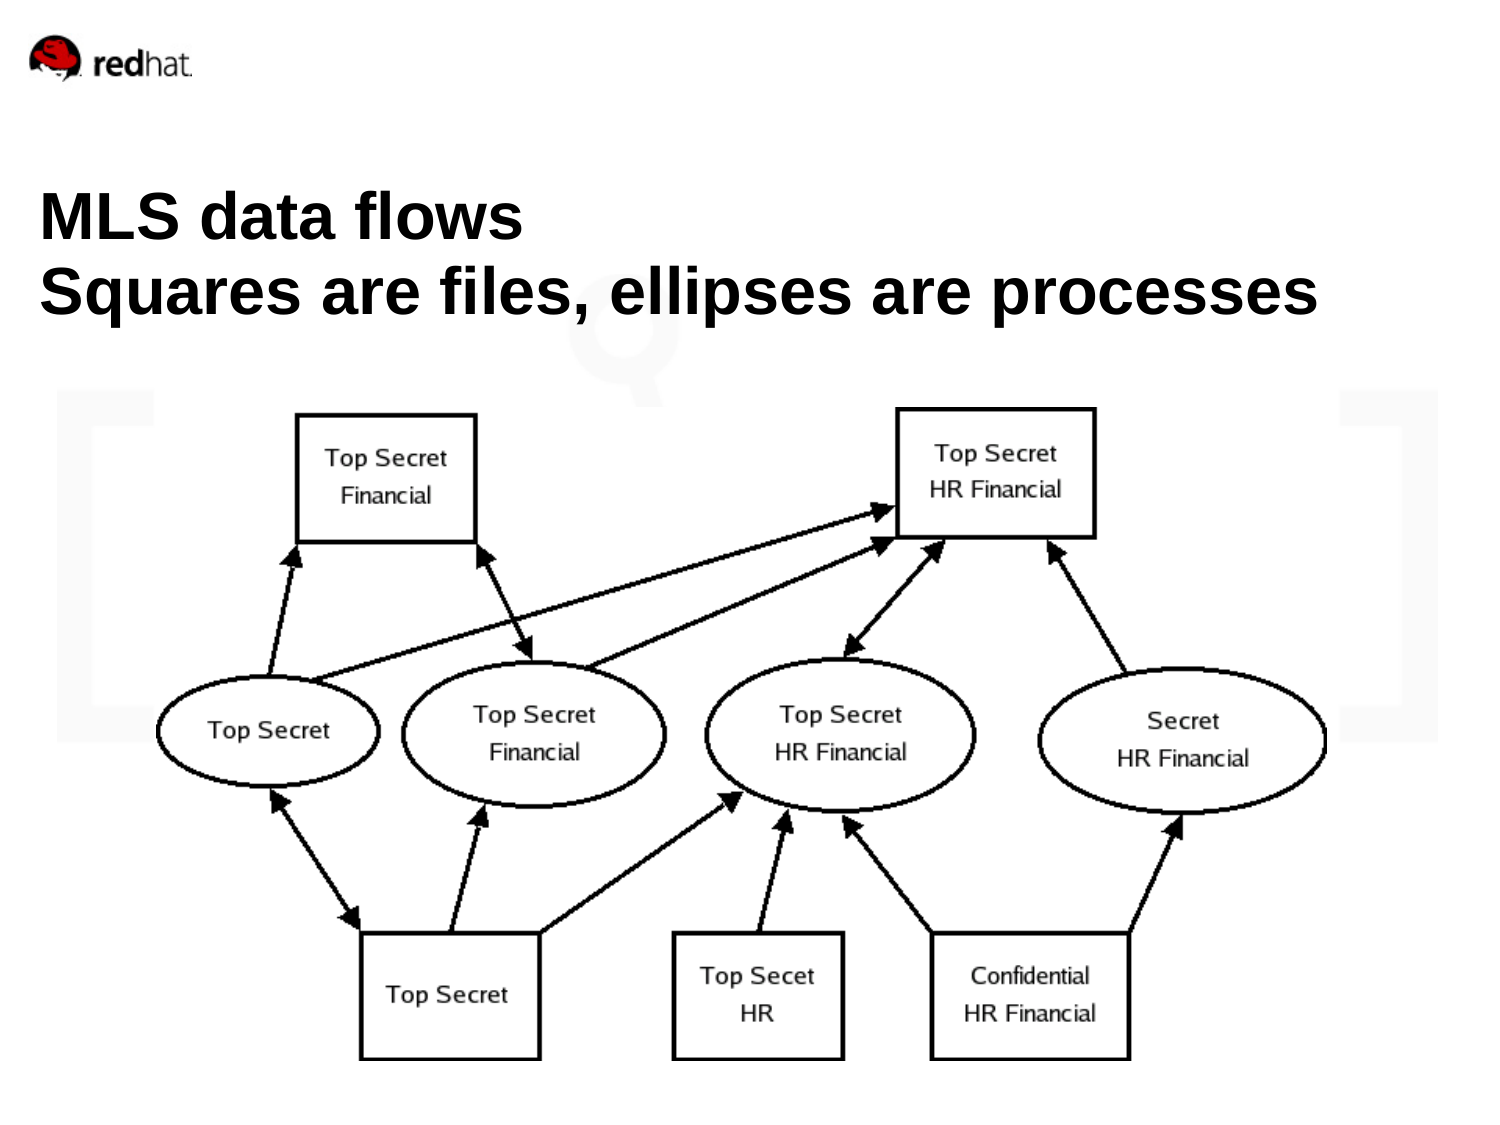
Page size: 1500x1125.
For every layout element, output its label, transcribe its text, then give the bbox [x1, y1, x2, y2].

title MLS data flows Squares are files, ellipses are processes [25, 130, 1378, 337]
picture [28, 33, 192, 89]
picture [57, 274, 1438, 1061]
